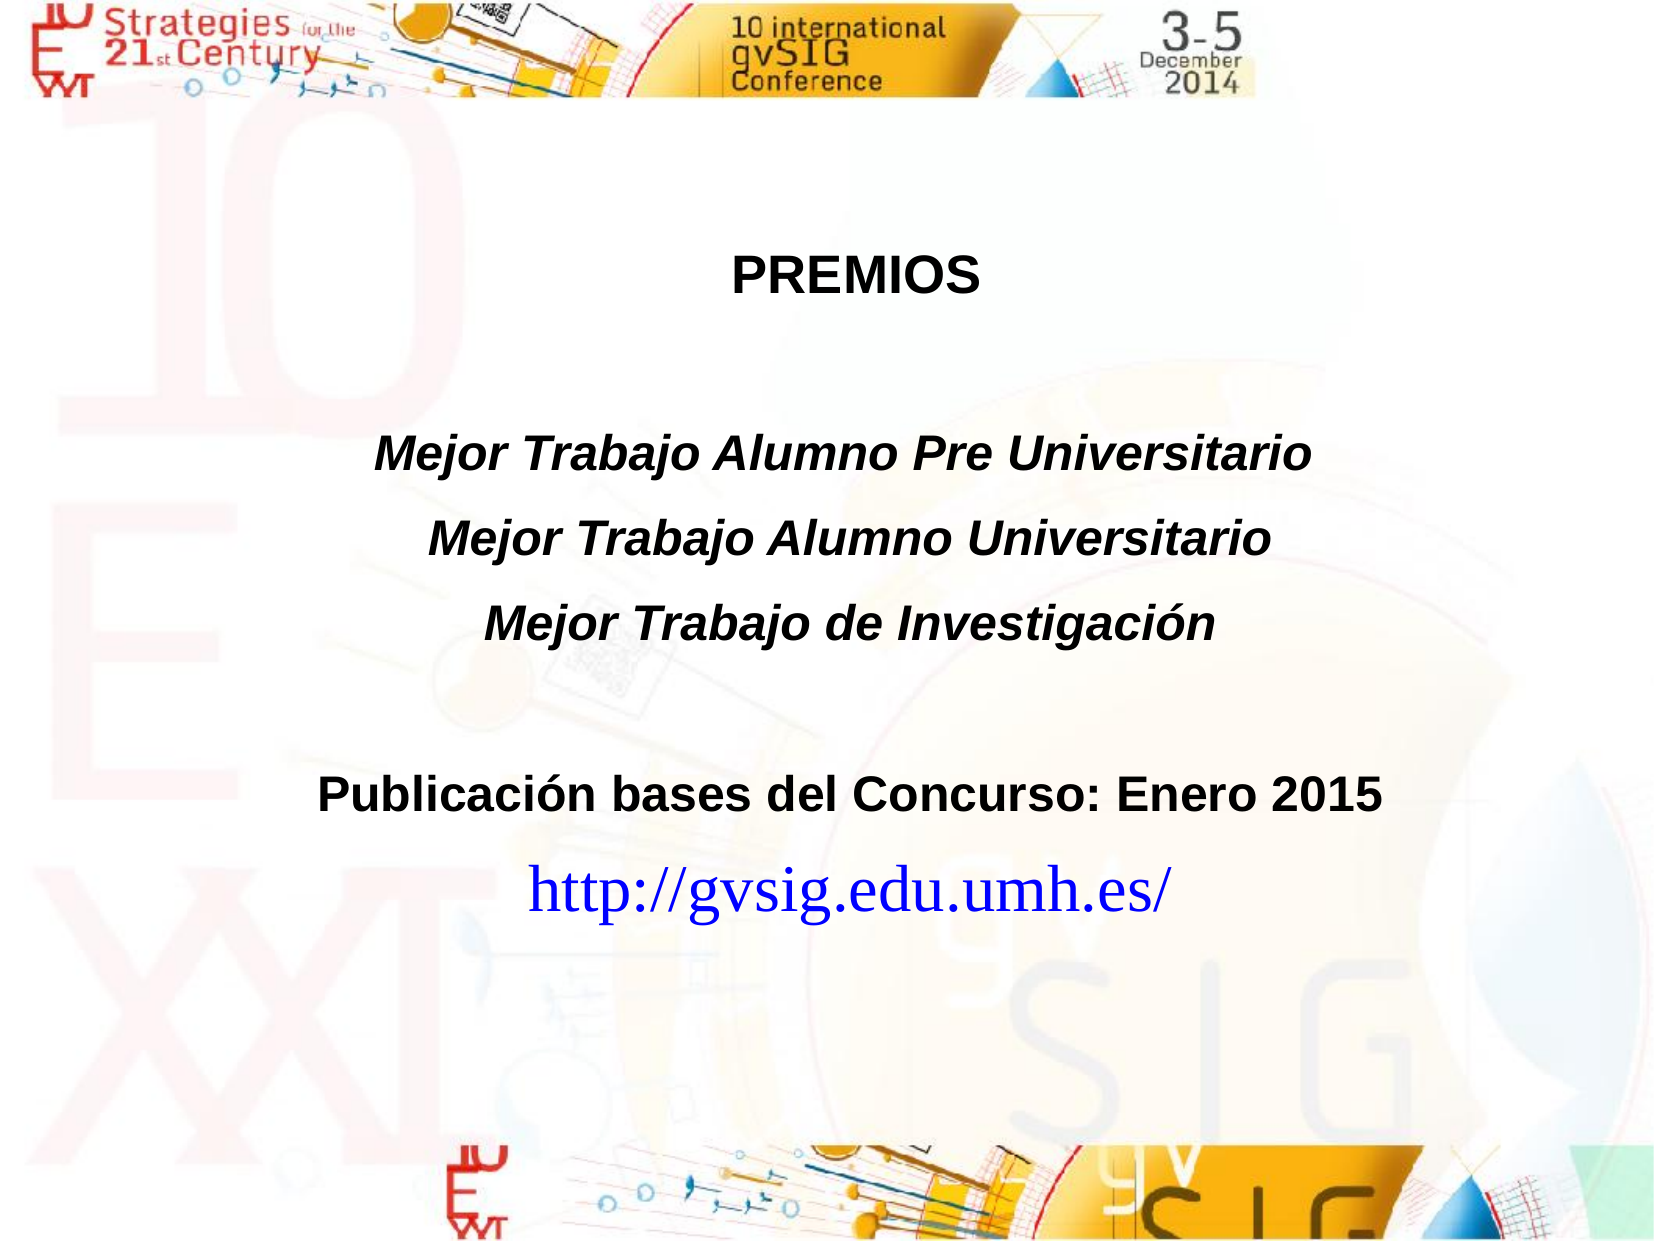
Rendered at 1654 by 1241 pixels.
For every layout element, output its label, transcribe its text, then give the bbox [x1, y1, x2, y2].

picture [0, 0, 1654, 1241]
list PREMIOS Mejor Trabajo Alumno Pre Universitario Mejor Trabajo Alumno Universitario Mejor Trabajo de Investigación Publicación bases del Concurso: Enero 2015 http://gvsig.edu.umh.es/ [106, 164, 1595, 936]
